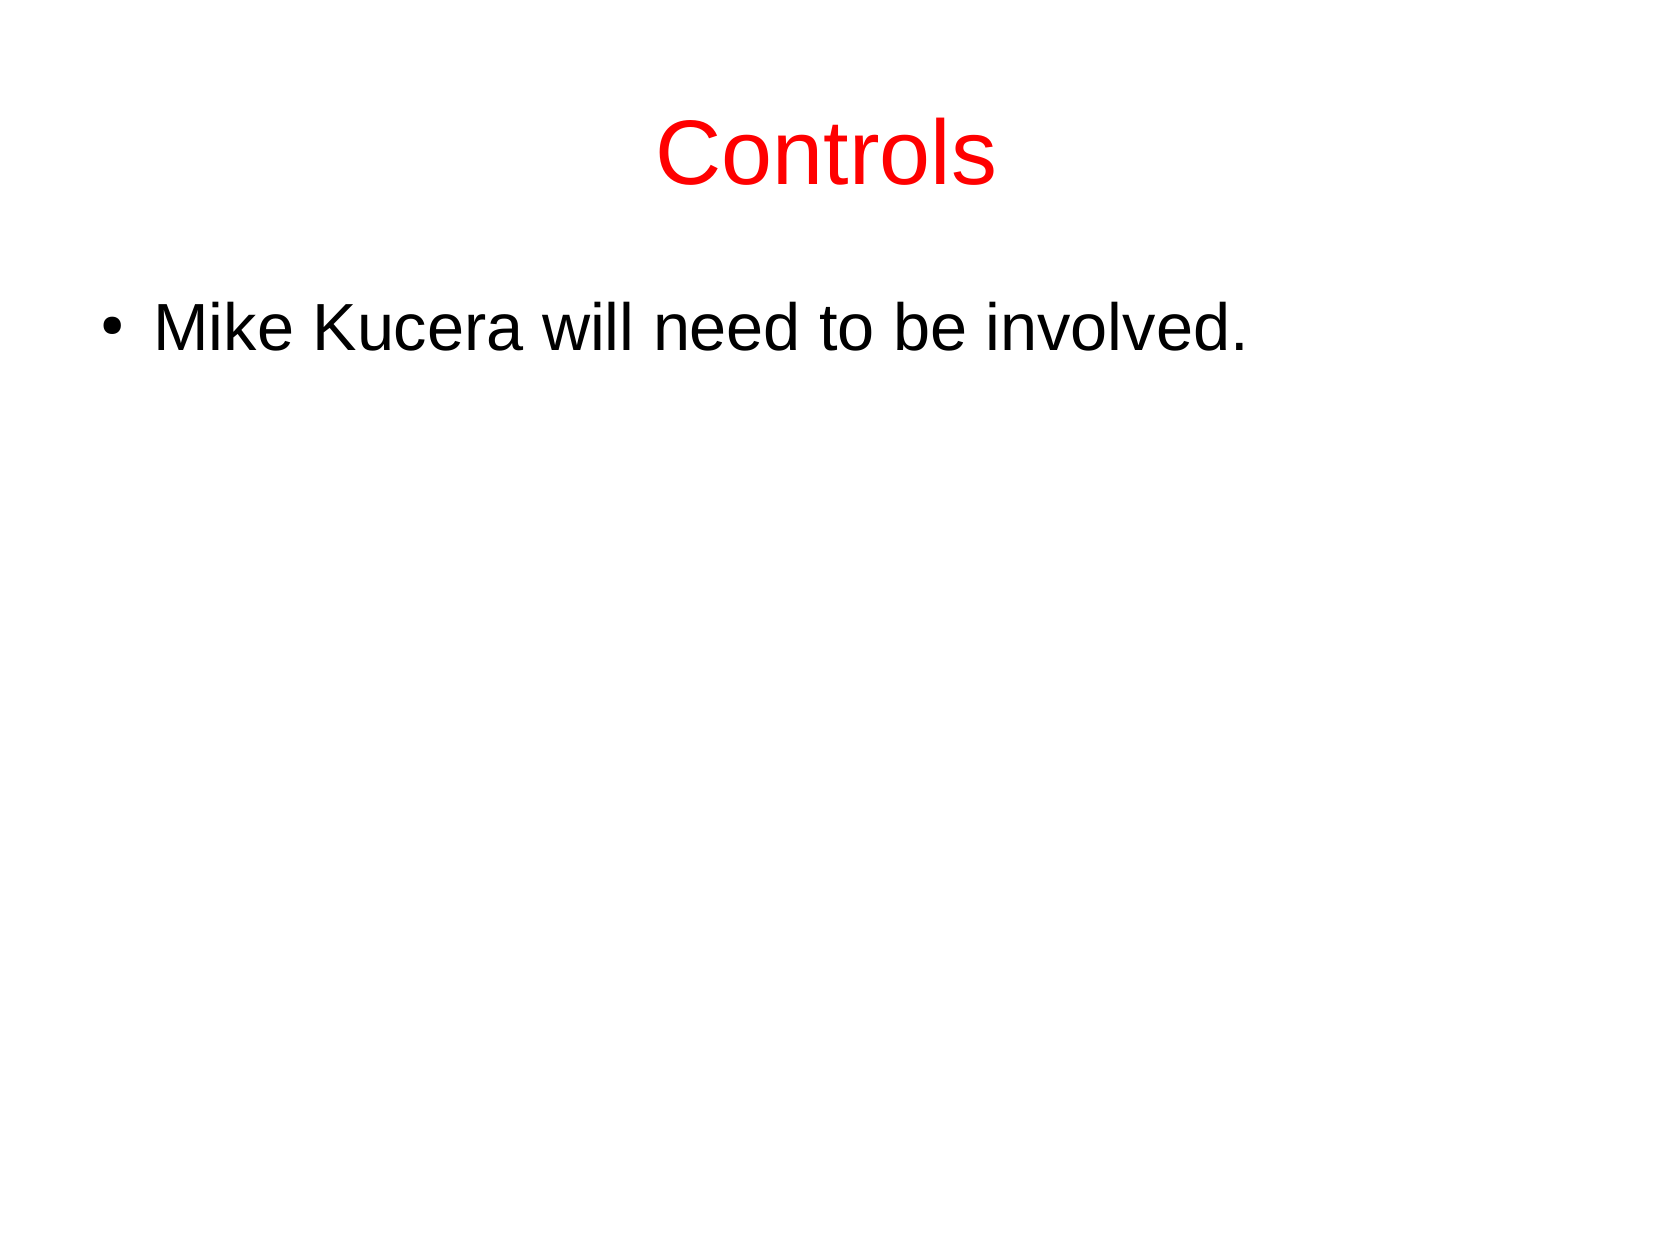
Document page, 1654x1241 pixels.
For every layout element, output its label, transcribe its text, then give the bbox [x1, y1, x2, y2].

title Controls [82, 56, 1571, 250]
list Mike Kucera will need to be involved. [82, 290, 1571, 1094]
